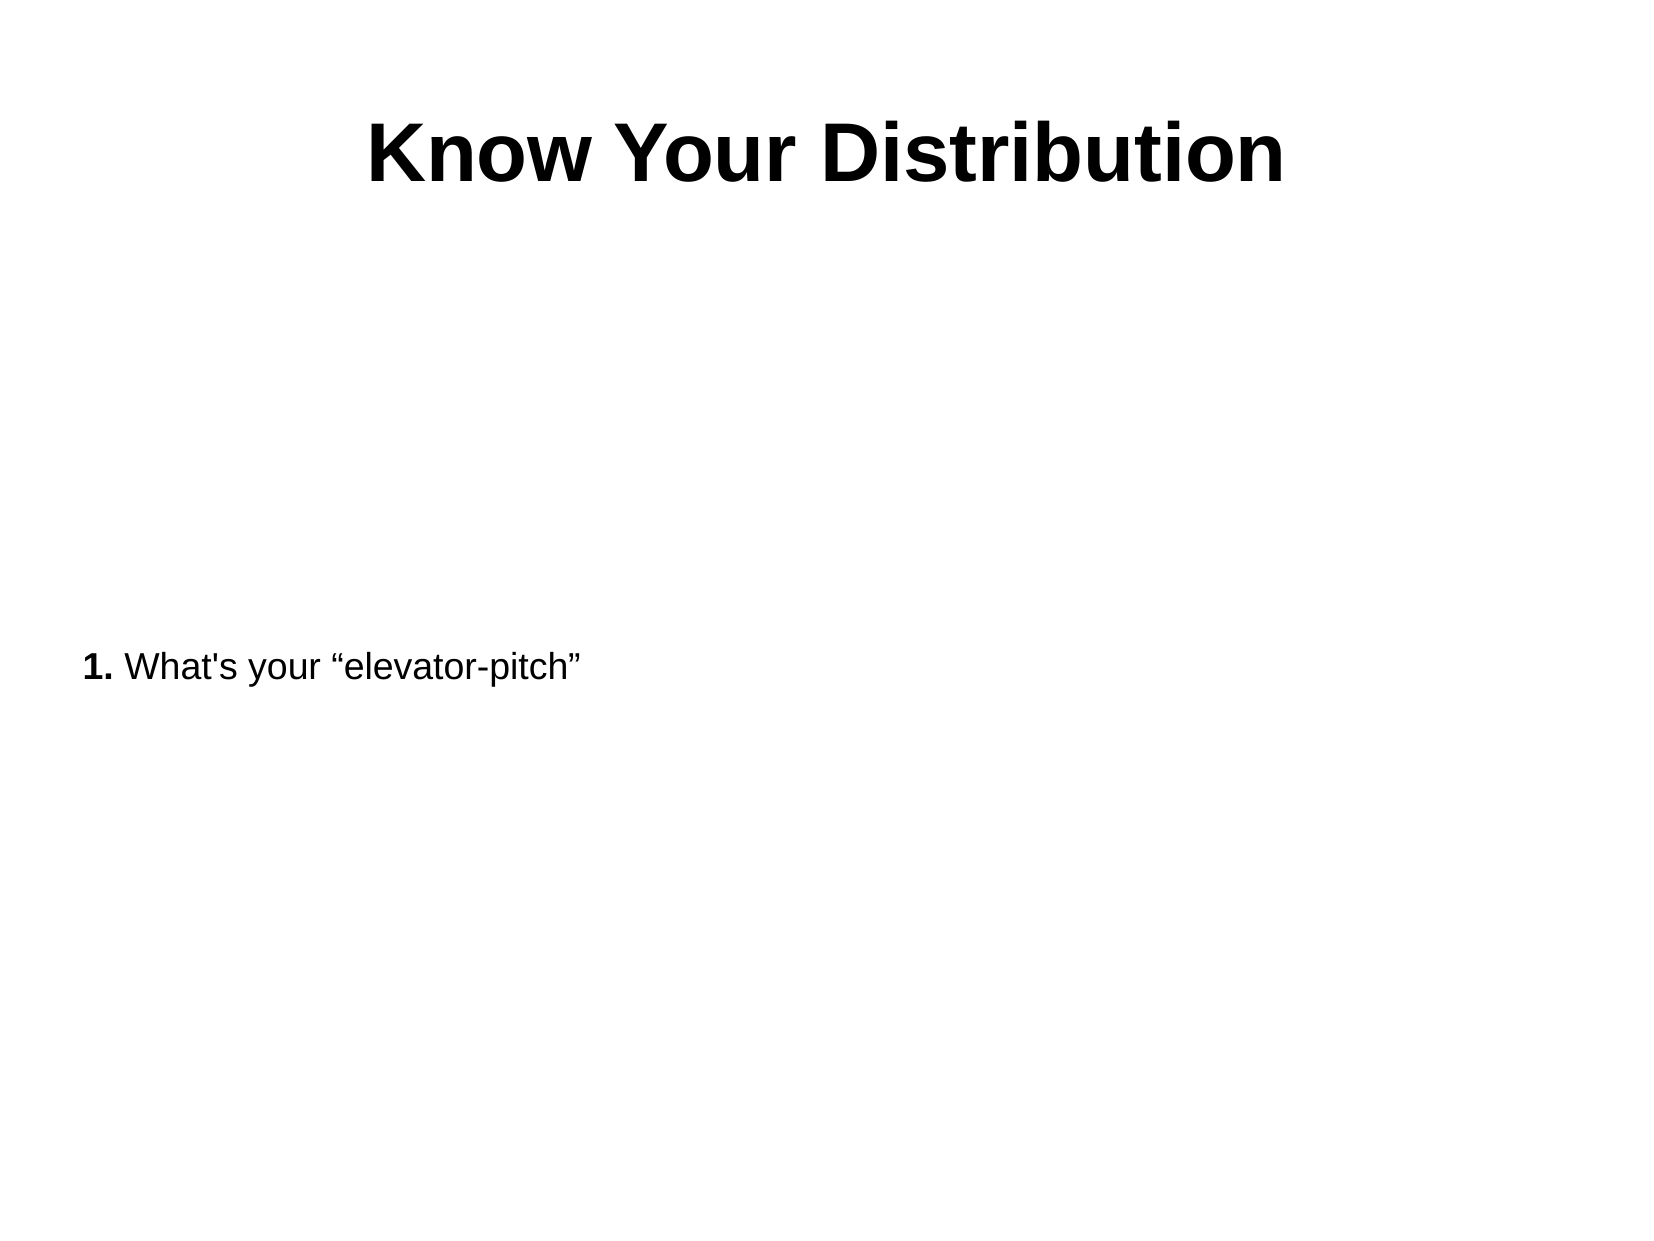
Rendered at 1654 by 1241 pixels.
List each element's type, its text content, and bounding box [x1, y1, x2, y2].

subtitle 1. What's your “elevator-pitch” [82, 290, 1571, 1109]
title Know Your Distribution [82, 56, 1571, 250]
